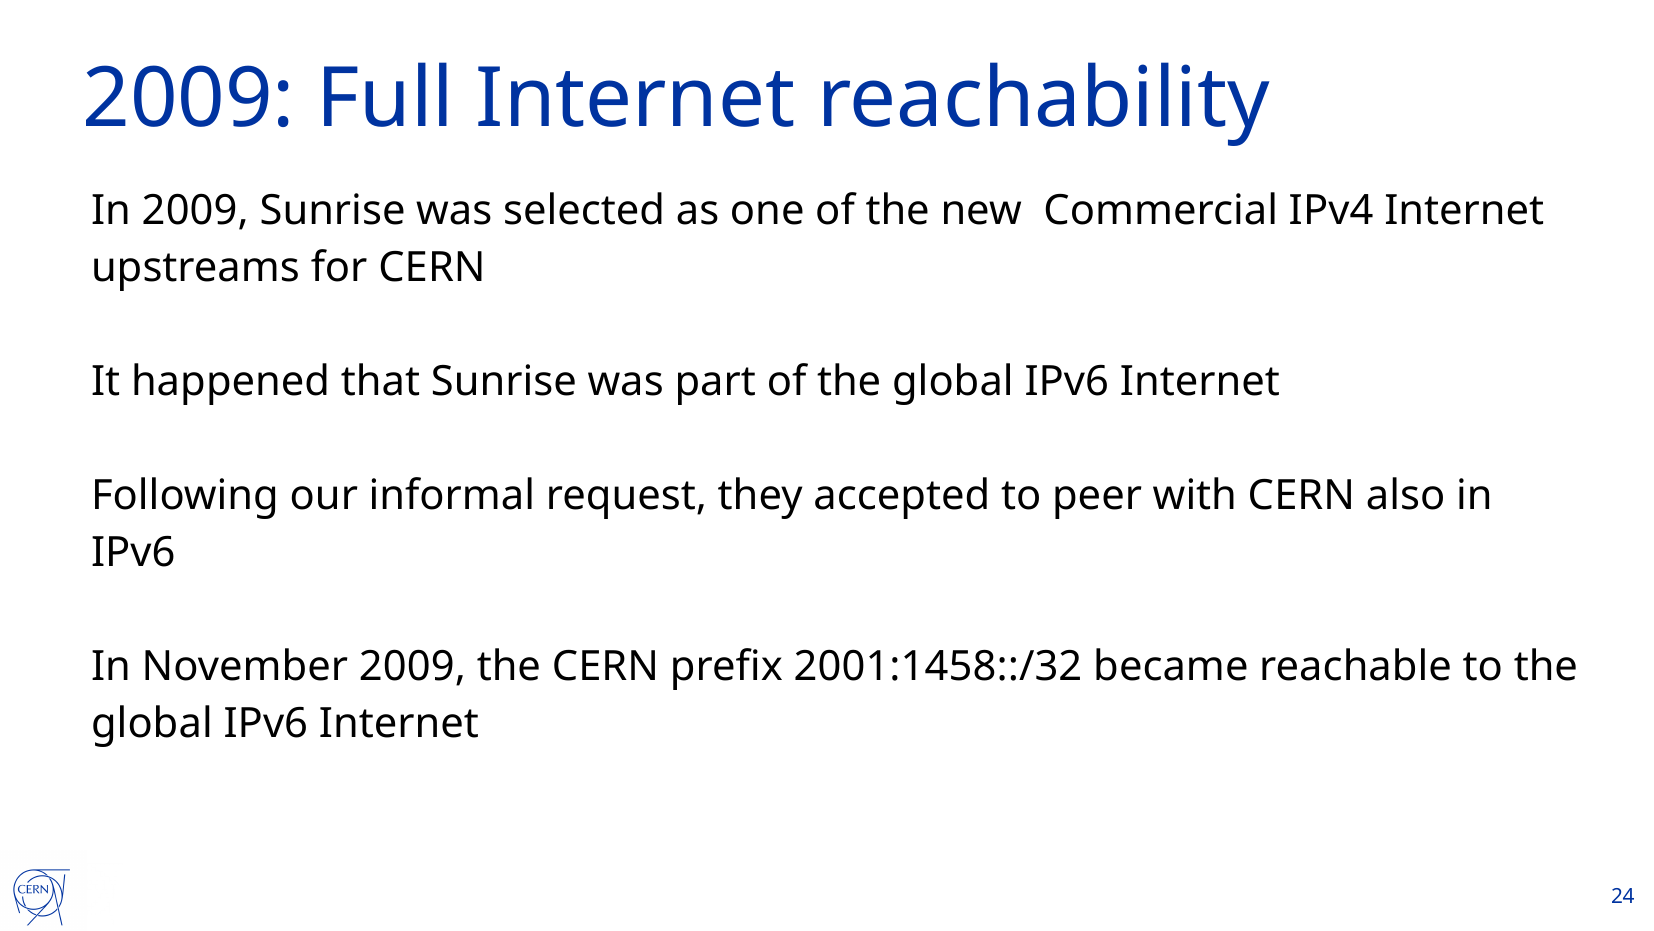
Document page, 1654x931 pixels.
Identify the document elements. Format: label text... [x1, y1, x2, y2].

text_box In 2009, Sunrise was selected as one of the new Commercial IPv4 Internet upstreams for CERN It happened that Sunrise was part of the global IPv6 Internet Following our informal request, they accepted to peer with CERN also in IPv6 In November 2009, the CERN prefix 2001:1458::/32 became reachable to the global IPv6 Internet [76, 172, 1601, 931]
title 2009: Full Internet reachability [82, 37, 1571, 193]
picture [0, 850, 76, 931]
